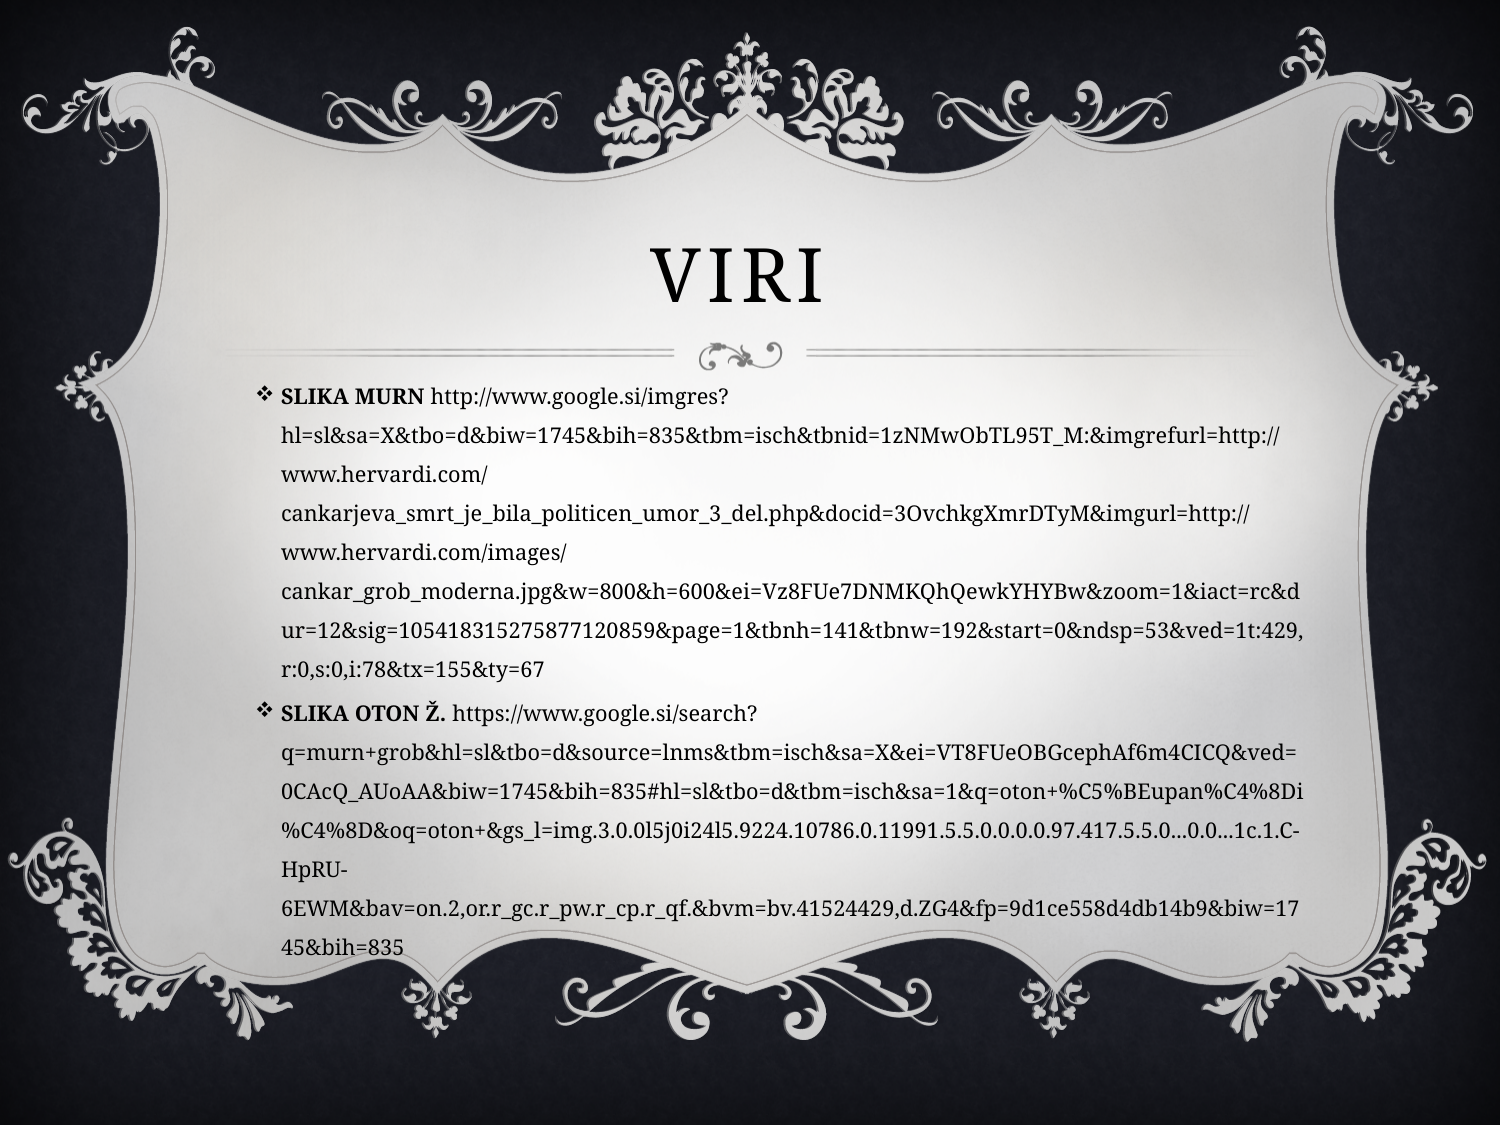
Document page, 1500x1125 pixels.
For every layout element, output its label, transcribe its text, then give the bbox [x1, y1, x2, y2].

picture [0, 0, 1500, 1125]
title viri [212, 212, 1263, 325]
list SLIKA MURN http://www.google.si/imgres?hl=sl&sa=X&tbo=d&biw=1745&bih=835&tbm=isch&tbnid=1zNMwObTL95T_M:&imgrefurl=http://www.hervardi.com/cankarjeva_smrt_je_bila_politicen_umor_3_del.php&docid=3OvchkgXmrDTyM&imgurl=http://www.hervardi.com/images/cankar_grob_moderna.jpg&w=800&h=600&ei=Vz8FUe7DNMKQhQewkYHYBw&zoom=1&iact=rc&dur=12&sig=105418315275877120859&page=1&tbnh=141&tbnw=192&start=0&ndsp=53&ved=1t:429,r:0,s:0,i:78&tx=155&ty=67 SLIKA OTON Ž. https://www.google.si/search?q=murn+grob&hl=sl&tbo=d&source=lnms&tbm=isch&sa=X&ei=VT8FUeOBGcephAf6m4CICQ&ved=0CAcQ_AUoAA&biw=1745&bih=835#hl=sl&tbo=d&tbm=isch&sa=1&q=oton+%C5%BEupan%C4%8Di%C4%8D&oq=oton+&gs_l=img.3.0.0l5j0i24l5.9224.10786.0.11991.5.5.0.0.0.0.97.417.5.5.0...0.0...1c.1.C-HpRU-6EWM&bav=on.2,or.r_gc.r_pw.r_cp.r_qf.&bvm=bv.41524429,d.ZG4&fp=9d1ce558d4db14b9&biw=1745&bih=835 [225, 362, 1325, 988]
